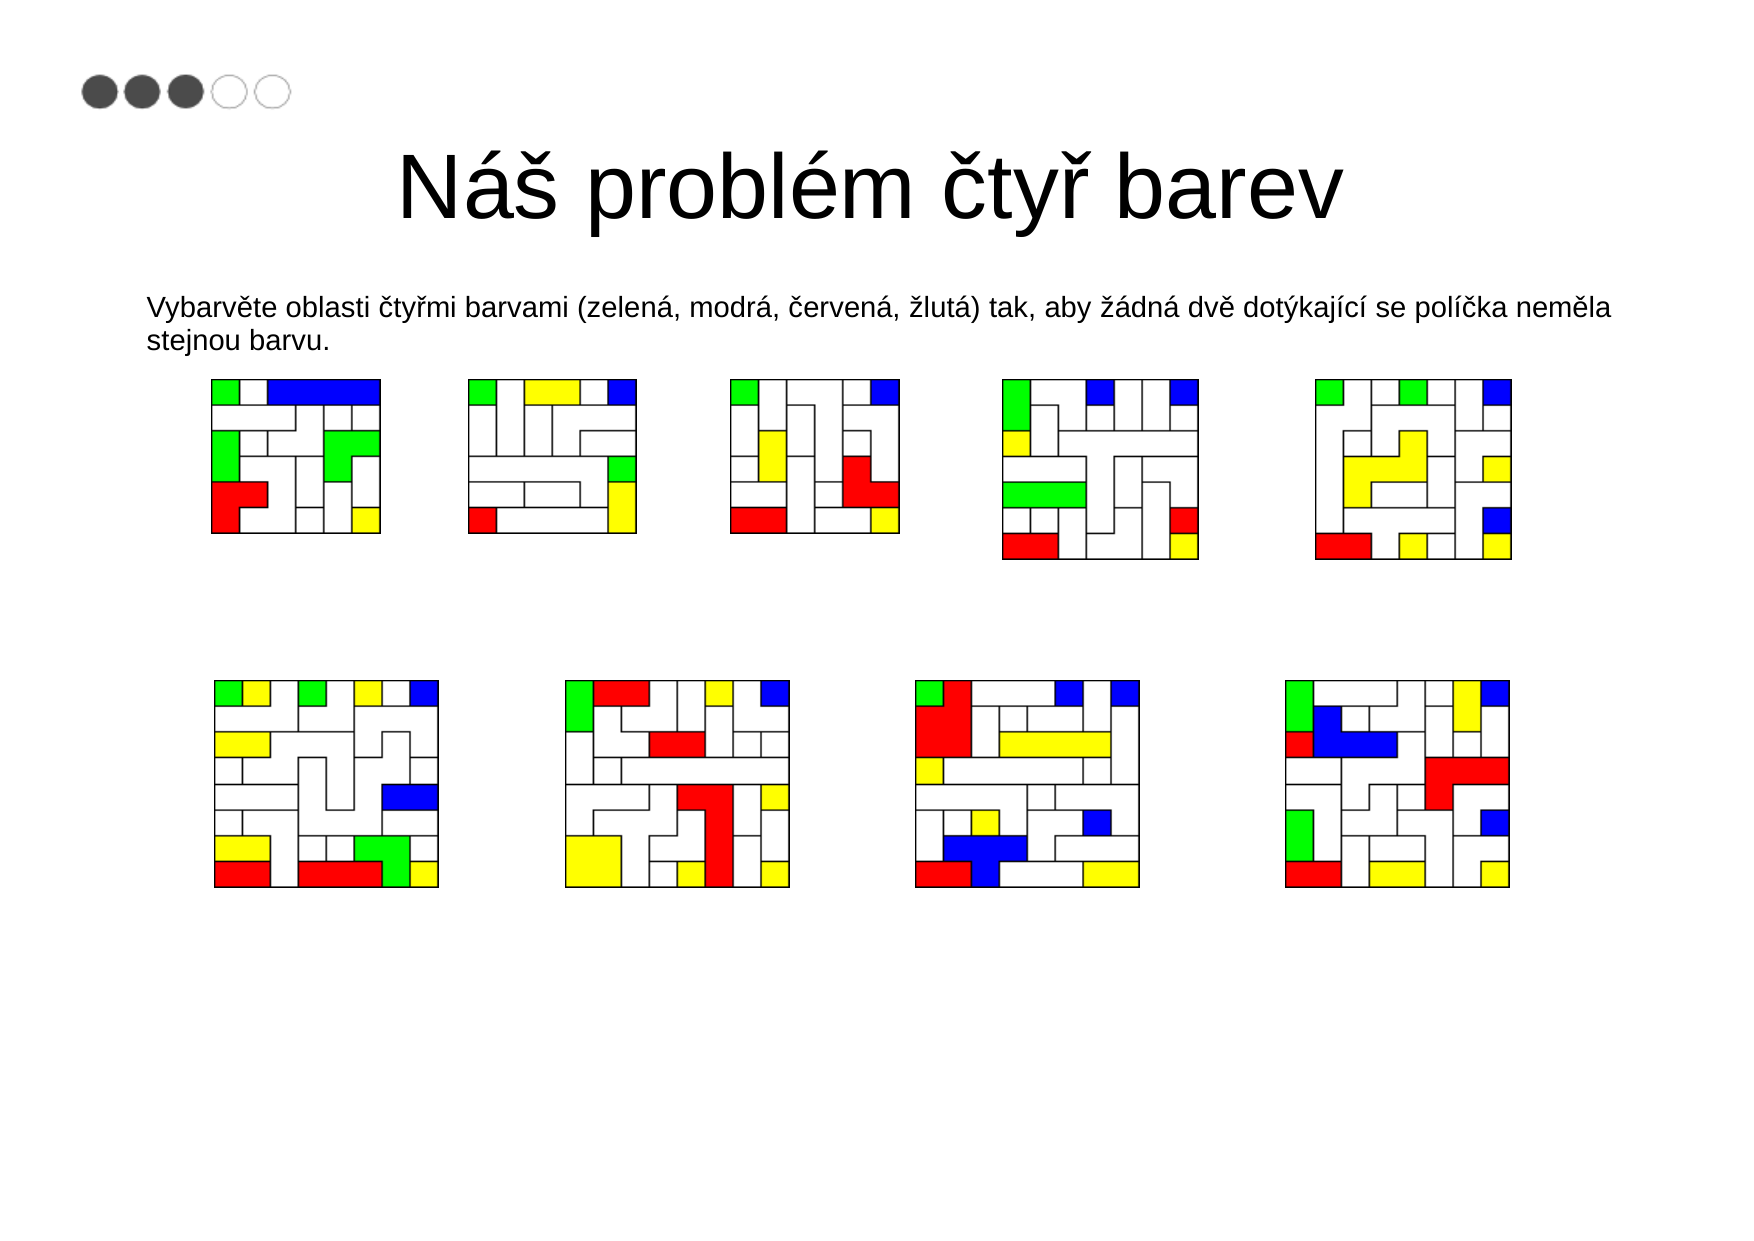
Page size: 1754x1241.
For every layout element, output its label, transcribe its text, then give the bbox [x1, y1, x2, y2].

picture [214, 680, 439, 888]
picture [211, 379, 381, 534]
picture [74, 72, 293, 113]
text_box Vybarvěte oblasti čtyřmi barvami (zelená, modrá, červená, žlutá) tak, aby žádná dvě dotýkající se políčka neměla stejnou barvu. [146, 256, 1637, 391]
picture [915, 680, 1140, 888]
picture [565, 680, 790, 888]
picture [730, 379, 900, 534]
picture [1315, 379, 1512, 560]
picture [1285, 680, 1510, 888]
title Náš problém čtyř barev [135, 93, 1608, 281]
picture [1002, 379, 1199, 560]
picture [468, 379, 637, 534]
